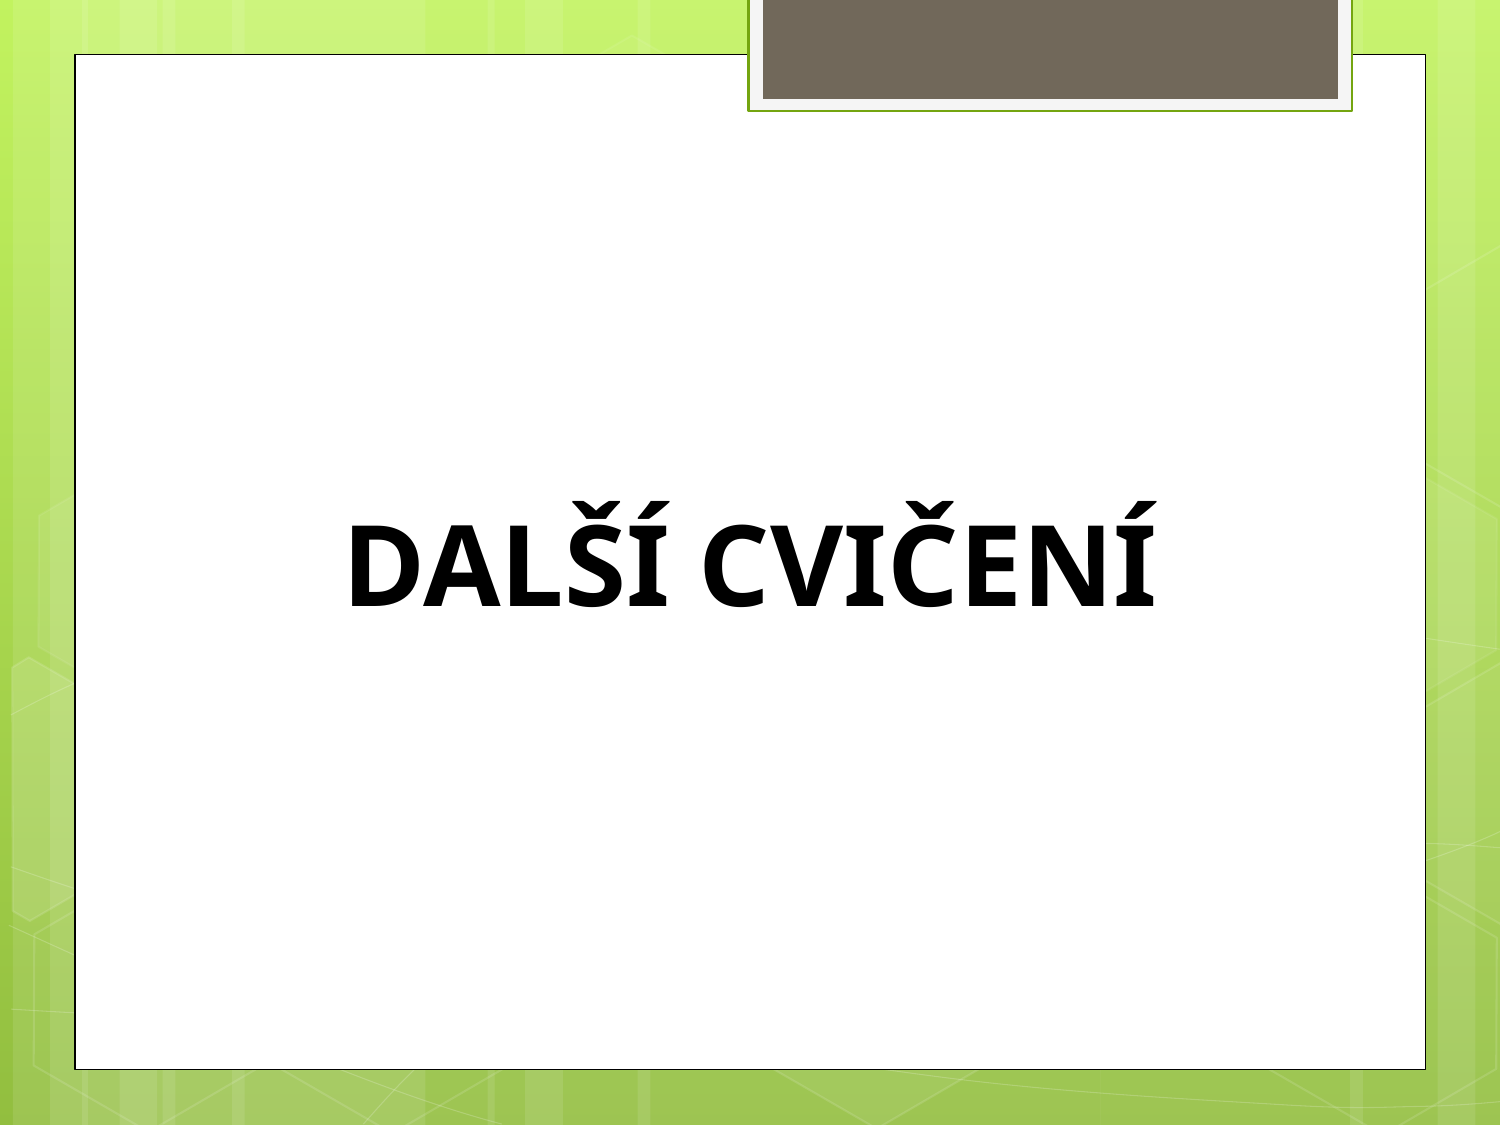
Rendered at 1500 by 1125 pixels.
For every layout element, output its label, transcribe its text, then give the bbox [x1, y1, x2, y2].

text_box DALŠÍ CVIČENÍ [327, 487, 1173, 637]
